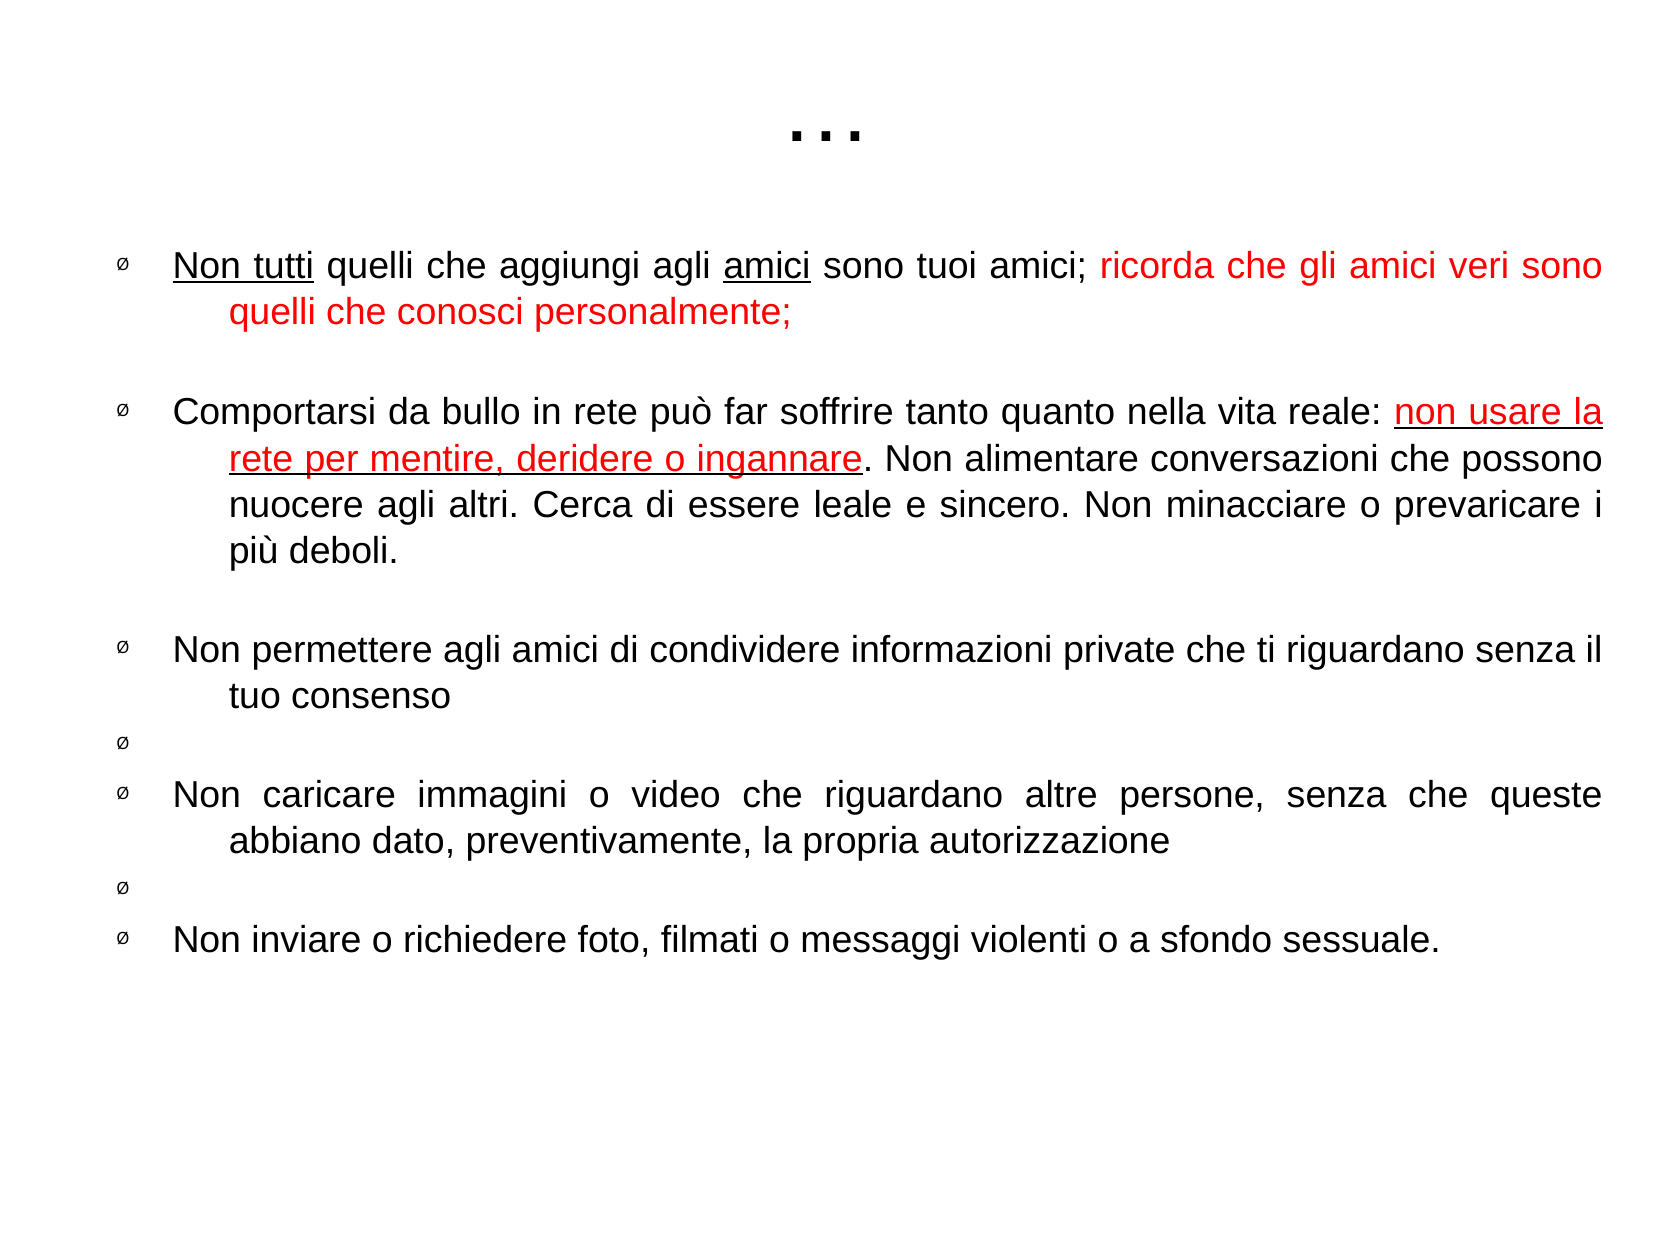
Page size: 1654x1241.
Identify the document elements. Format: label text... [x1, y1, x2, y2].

title … [82, 49, 1571, 148]
list Non tutti quelli che aggiungi agli amici sono tuoi amici; ricorda che gli amici veri sono quelli che conosci personalmente; Comportarsi da bullo in rete può far soffrire tanto quanto nella vita reale: non usare la rete per mentire, deridere o ingannare. Non alimentare conversazioni che possono nuocere agli altri. Cerca di essere leale e sincero. Non minacciare o prevaricare i più deboli. Non permettere agli amici di condividere informazioni private che ti riguardano senza il tuo consenso Non caricare immagini o video che riguardano altre persone, senza che queste abbiano dato, preventivamente, la propria autorizzazione Non inviare o richiedere foto, filmati o messaggi violenti o a sfondo sessuale. [116, 189, 1605, 1008]
